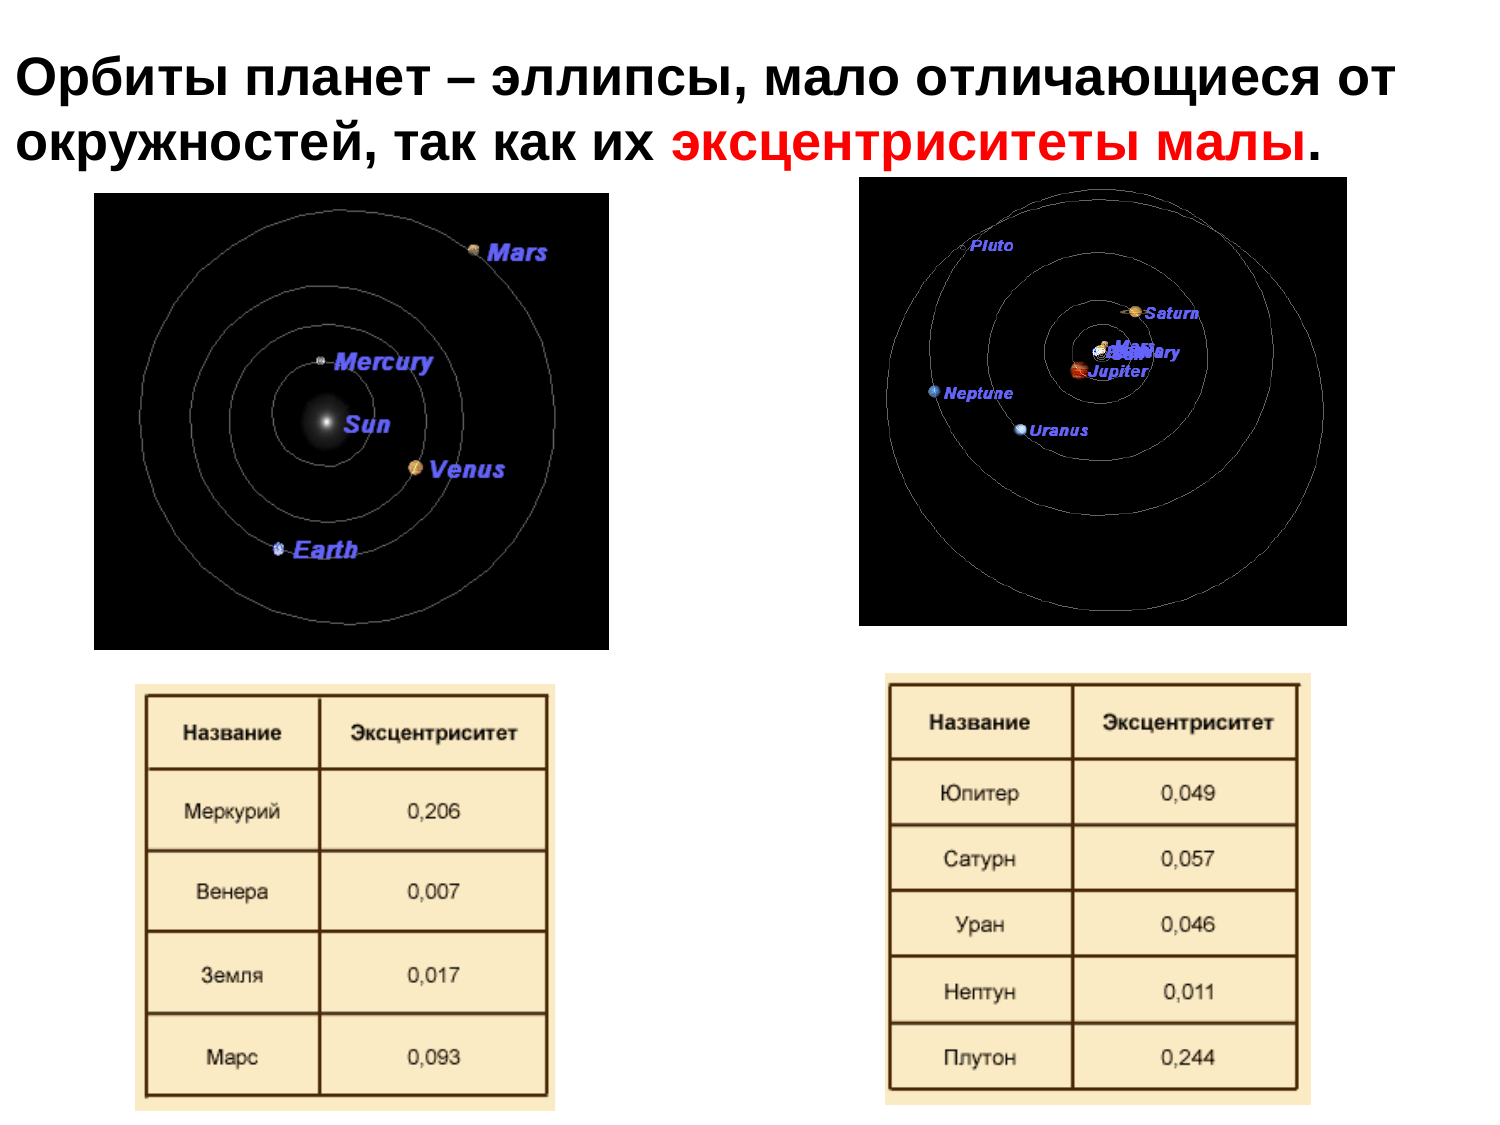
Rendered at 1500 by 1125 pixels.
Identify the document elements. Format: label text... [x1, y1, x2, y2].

text_box Орбиты планет – эллипсы, мало отличающиеся от окружностей, так как их эксцентриситеты малы. [0, 0, 1500, 213]
picture [135, 684, 556, 1111]
picture [94, 193, 609, 650]
picture [885, 673, 1311, 1105]
picture [859, 177, 1347, 627]
